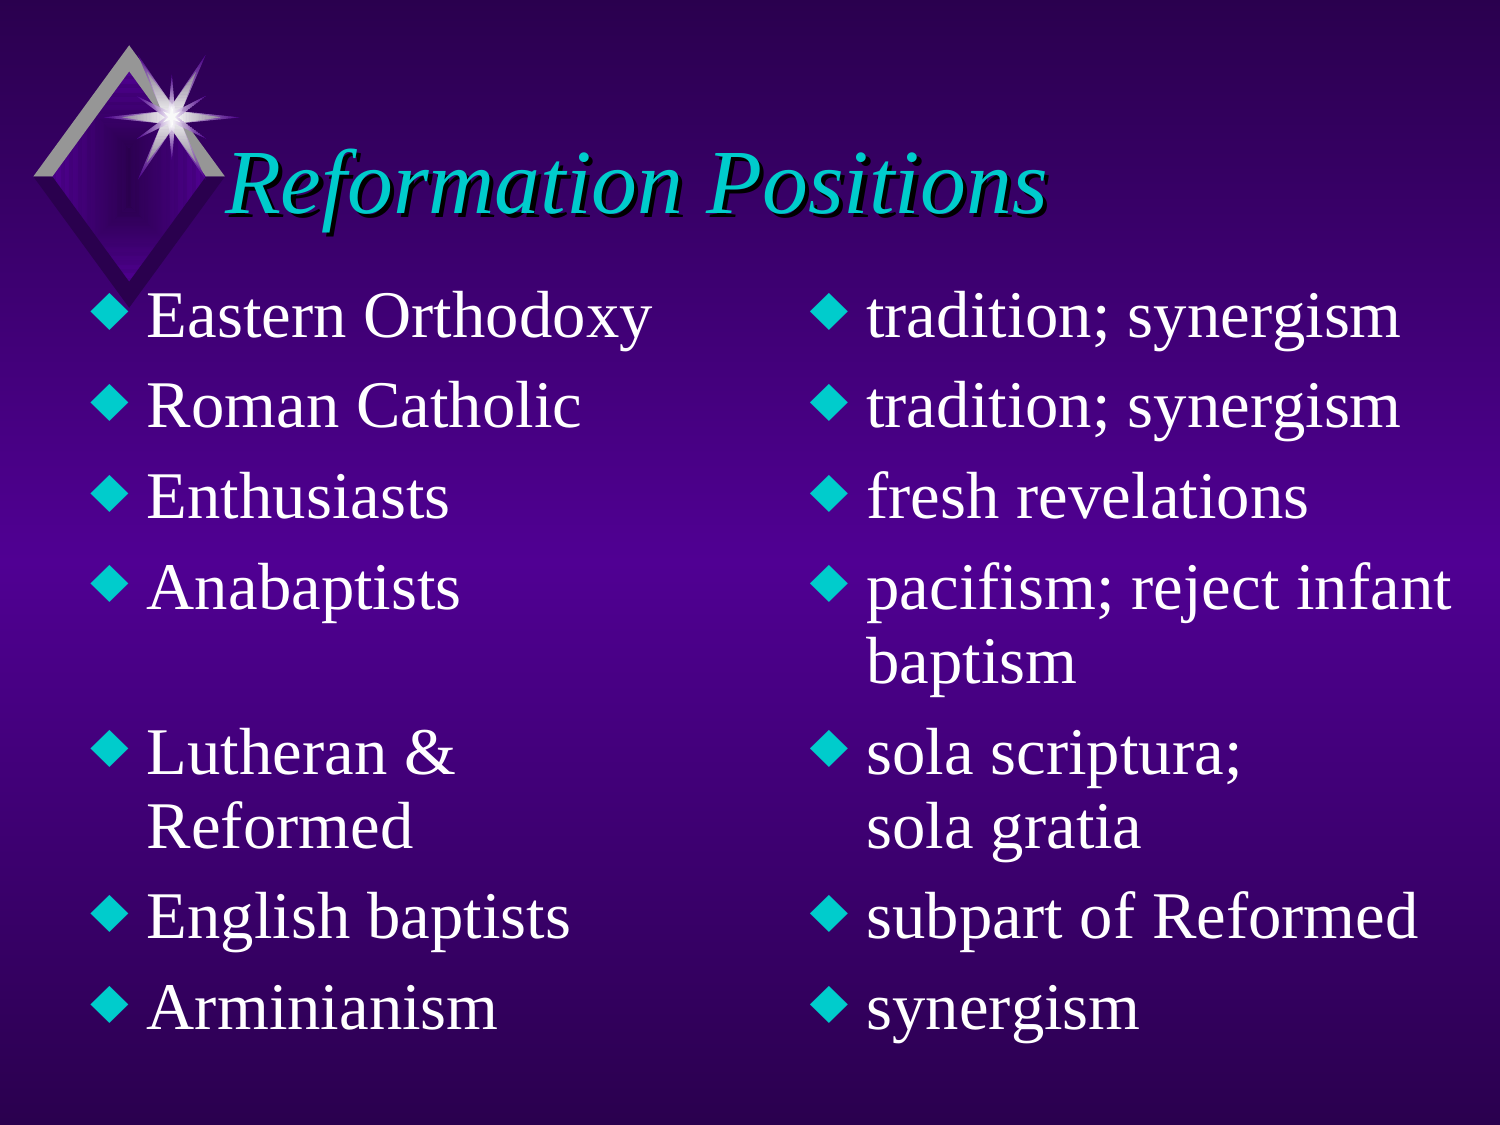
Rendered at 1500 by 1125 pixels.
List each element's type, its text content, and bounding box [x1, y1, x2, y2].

list tradition; synergism tradition; synergism fresh revelations pacifism; reject infant baptism sola scriptura; sola gratia subpart of Reformed synergism [754, 277, 1456, 1045]
list Eastern Orthodoxy Roman Catholic Enthusiasts Anabaptists Lutheran & Reformed English baptists Arminianism [34, 277, 700, 1045]
title Reformation Positions [224, 65, 1388, 301]
